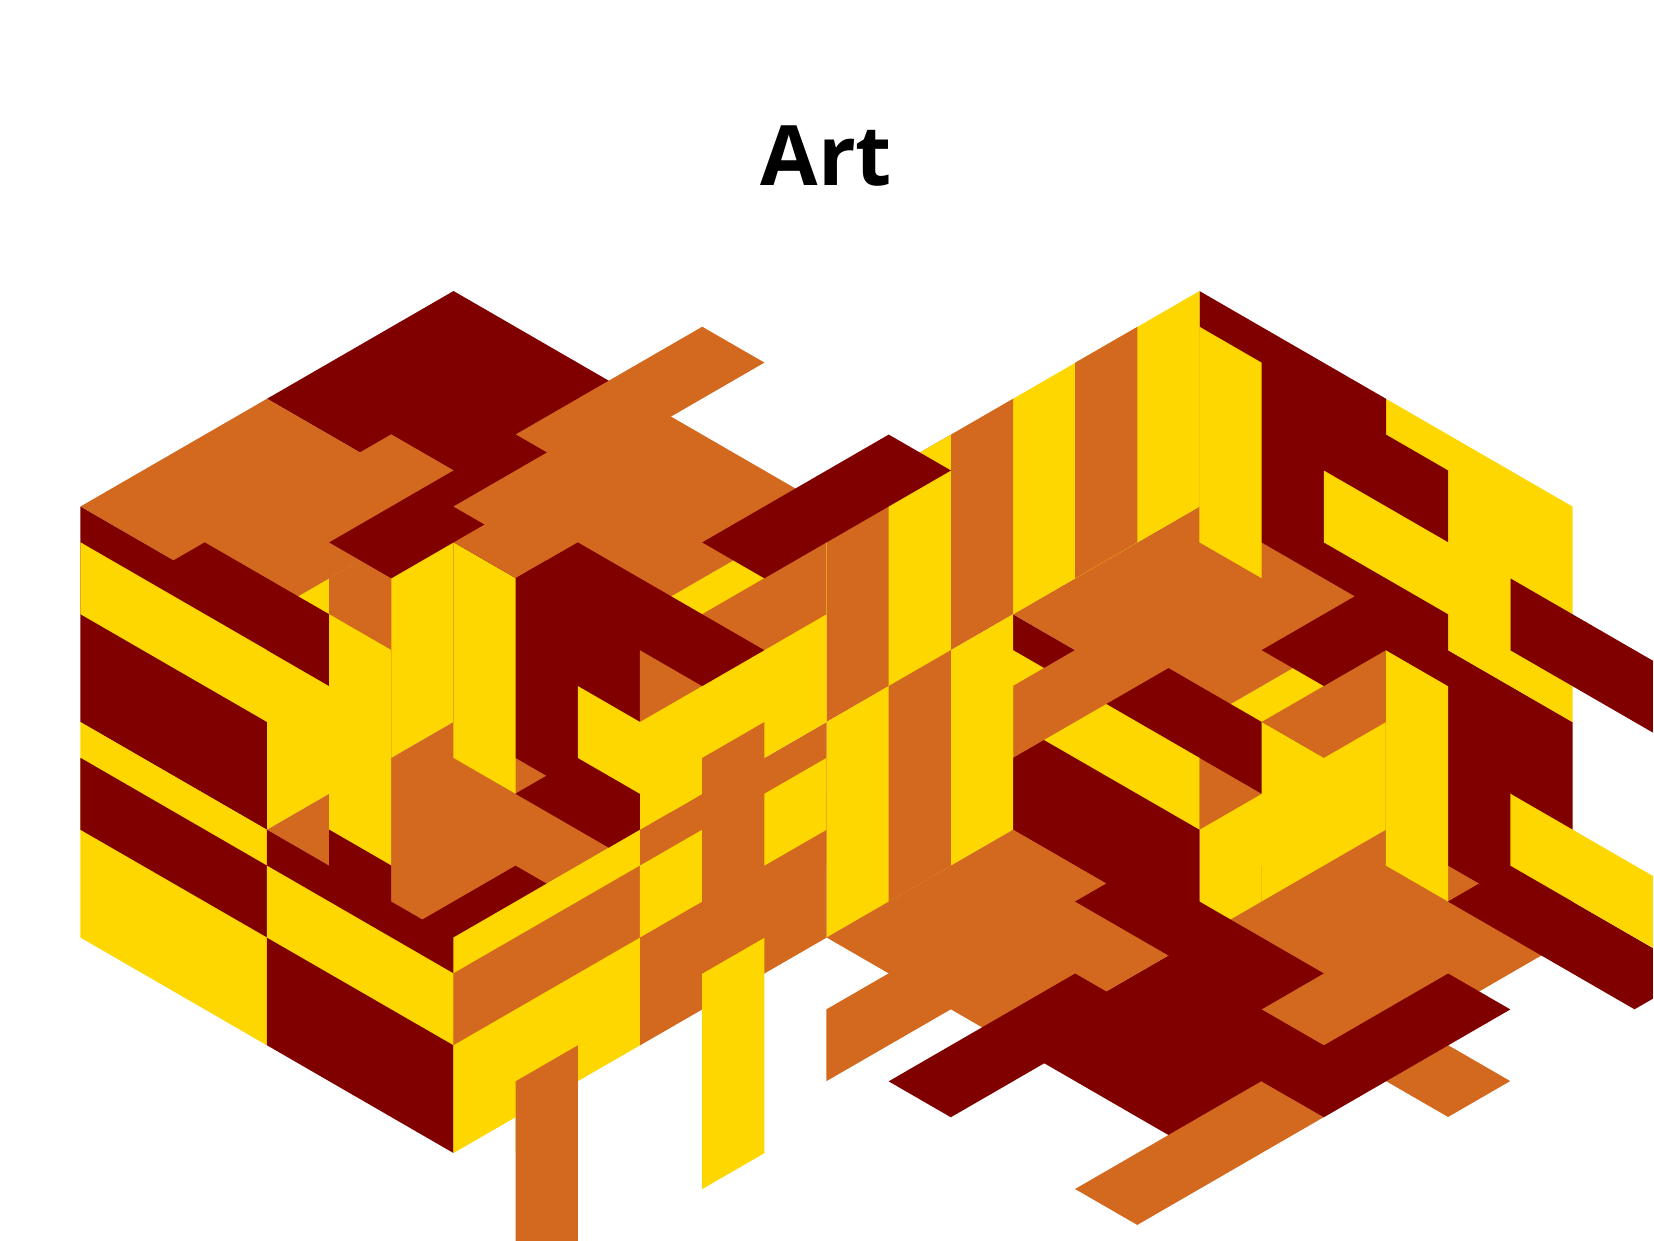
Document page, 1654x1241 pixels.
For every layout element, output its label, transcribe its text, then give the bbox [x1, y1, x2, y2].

title Art [82, 49, 1571, 257]
text_box [80, 291, 1653, 1241]
